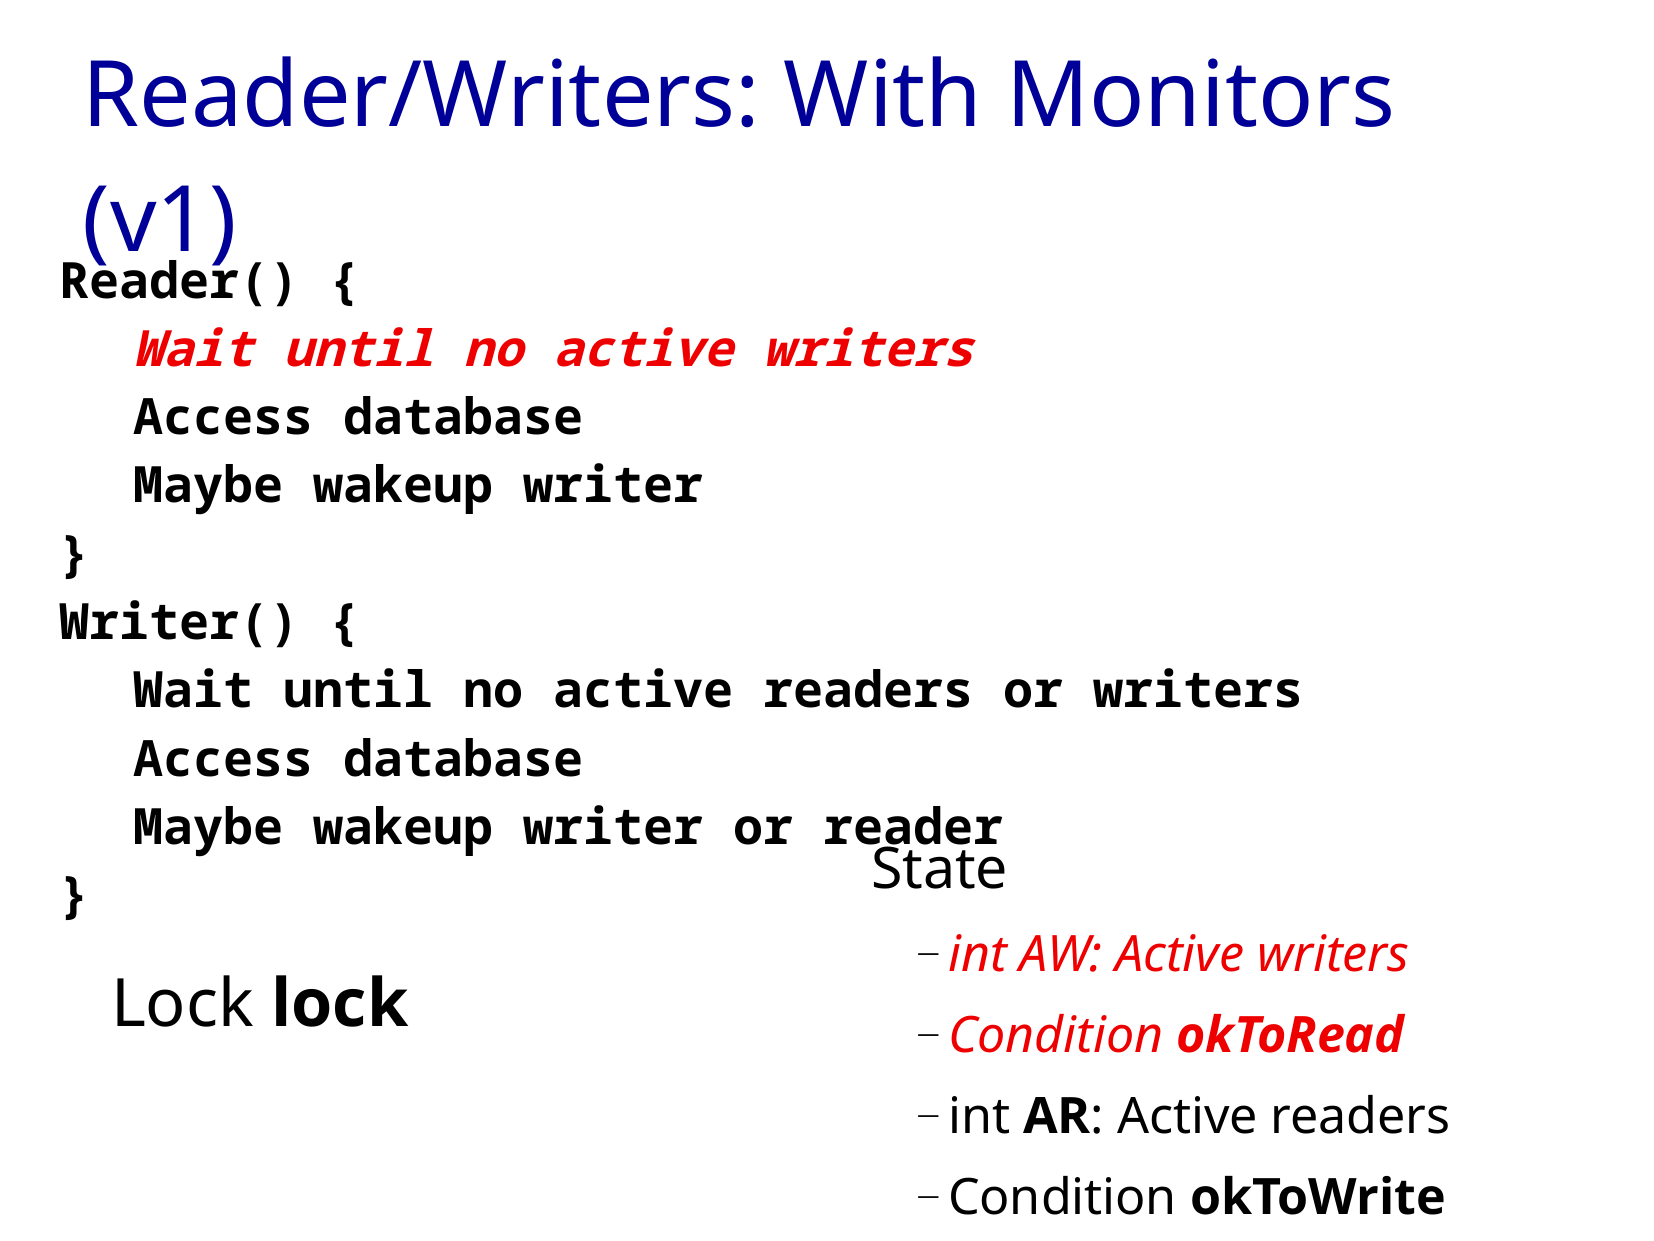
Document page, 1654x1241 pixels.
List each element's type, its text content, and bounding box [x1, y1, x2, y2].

list Lock lock [75, 955, 481, 1081]
text_box Reader() { Wait until no active writers Access database Maybe wakeup writer } Writer() { Wait until no active readers or writers Access database Maybe wakeup writer or reader } [45, 237, 1366, 883]
list State int AW: Active writers Condition okToRead int AR: Active readers Condition okToWrite [840, 827, 1651, 1233]
title Reader/Writers: With Monitors (v1) [82, 49, 1571, 257]
